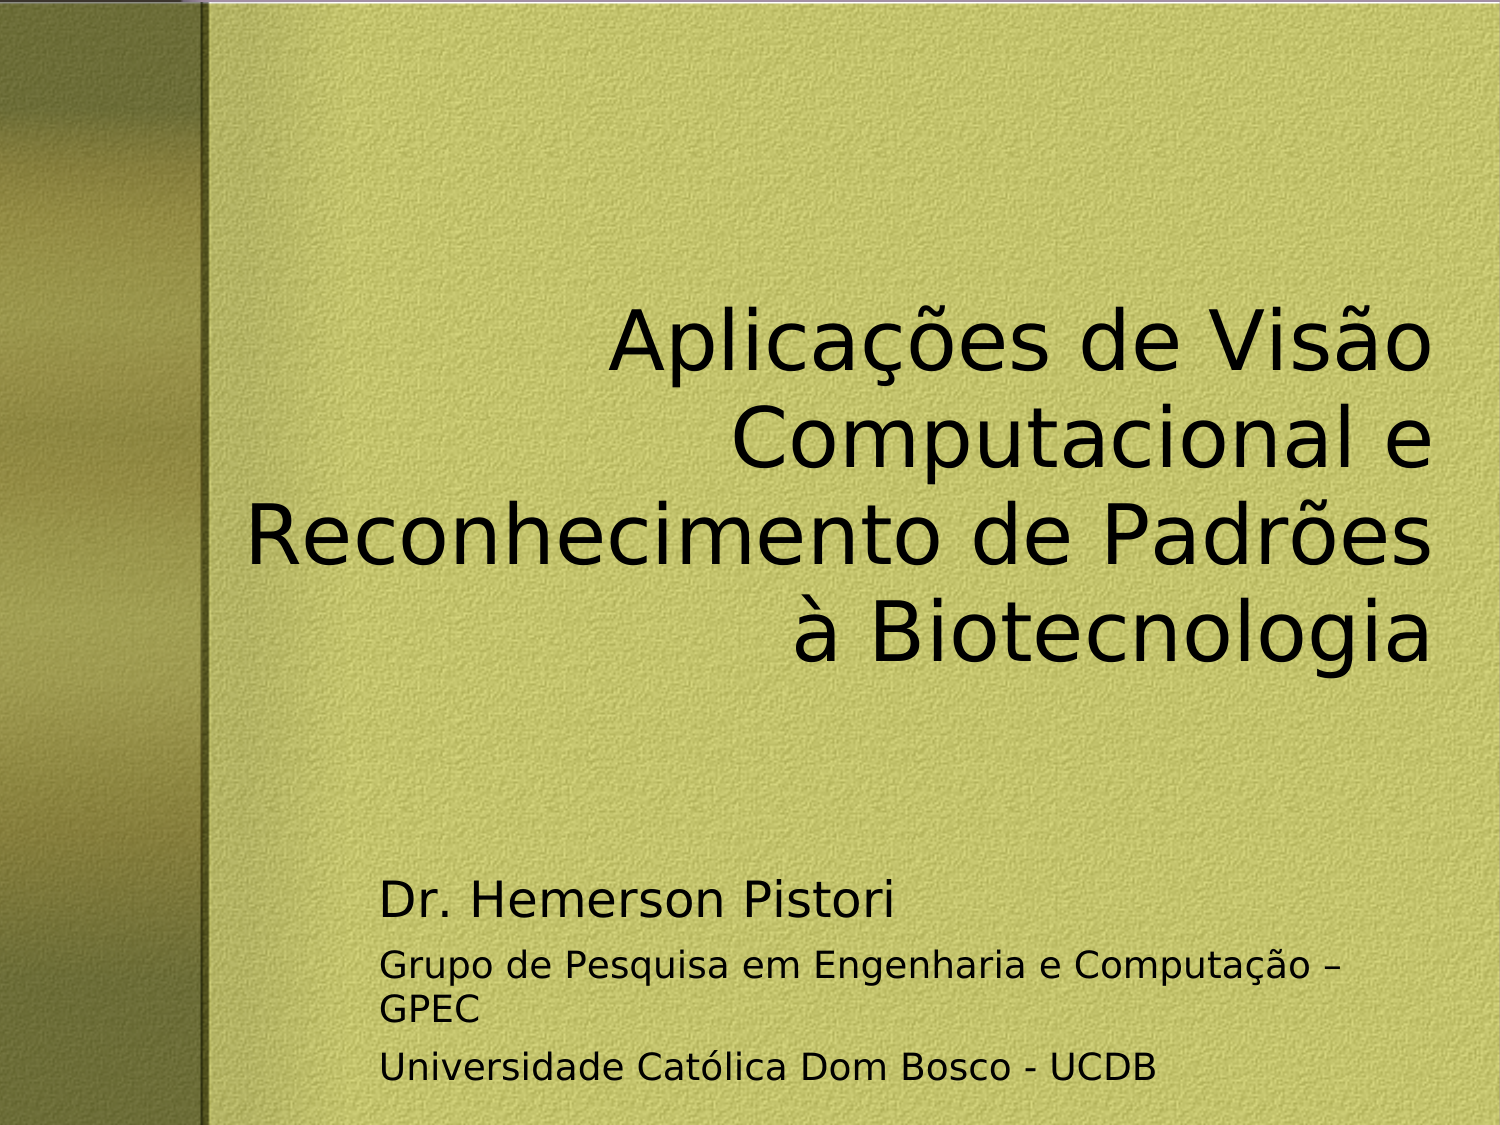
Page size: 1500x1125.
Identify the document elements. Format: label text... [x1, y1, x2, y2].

title Aplicações de Visão Computacional e Reconhecimento de Padrões à Biotecnologia [212, 62, 1450, 913]
picture [0, 0, 1500, 1125]
subtitle Dr. Hemerson Pistori Grupo de Pesquisa em Engenharia e Computação – GPEC Universidade Católica Dom Bosco - UCDB [289, 790, 1465, 1125]
